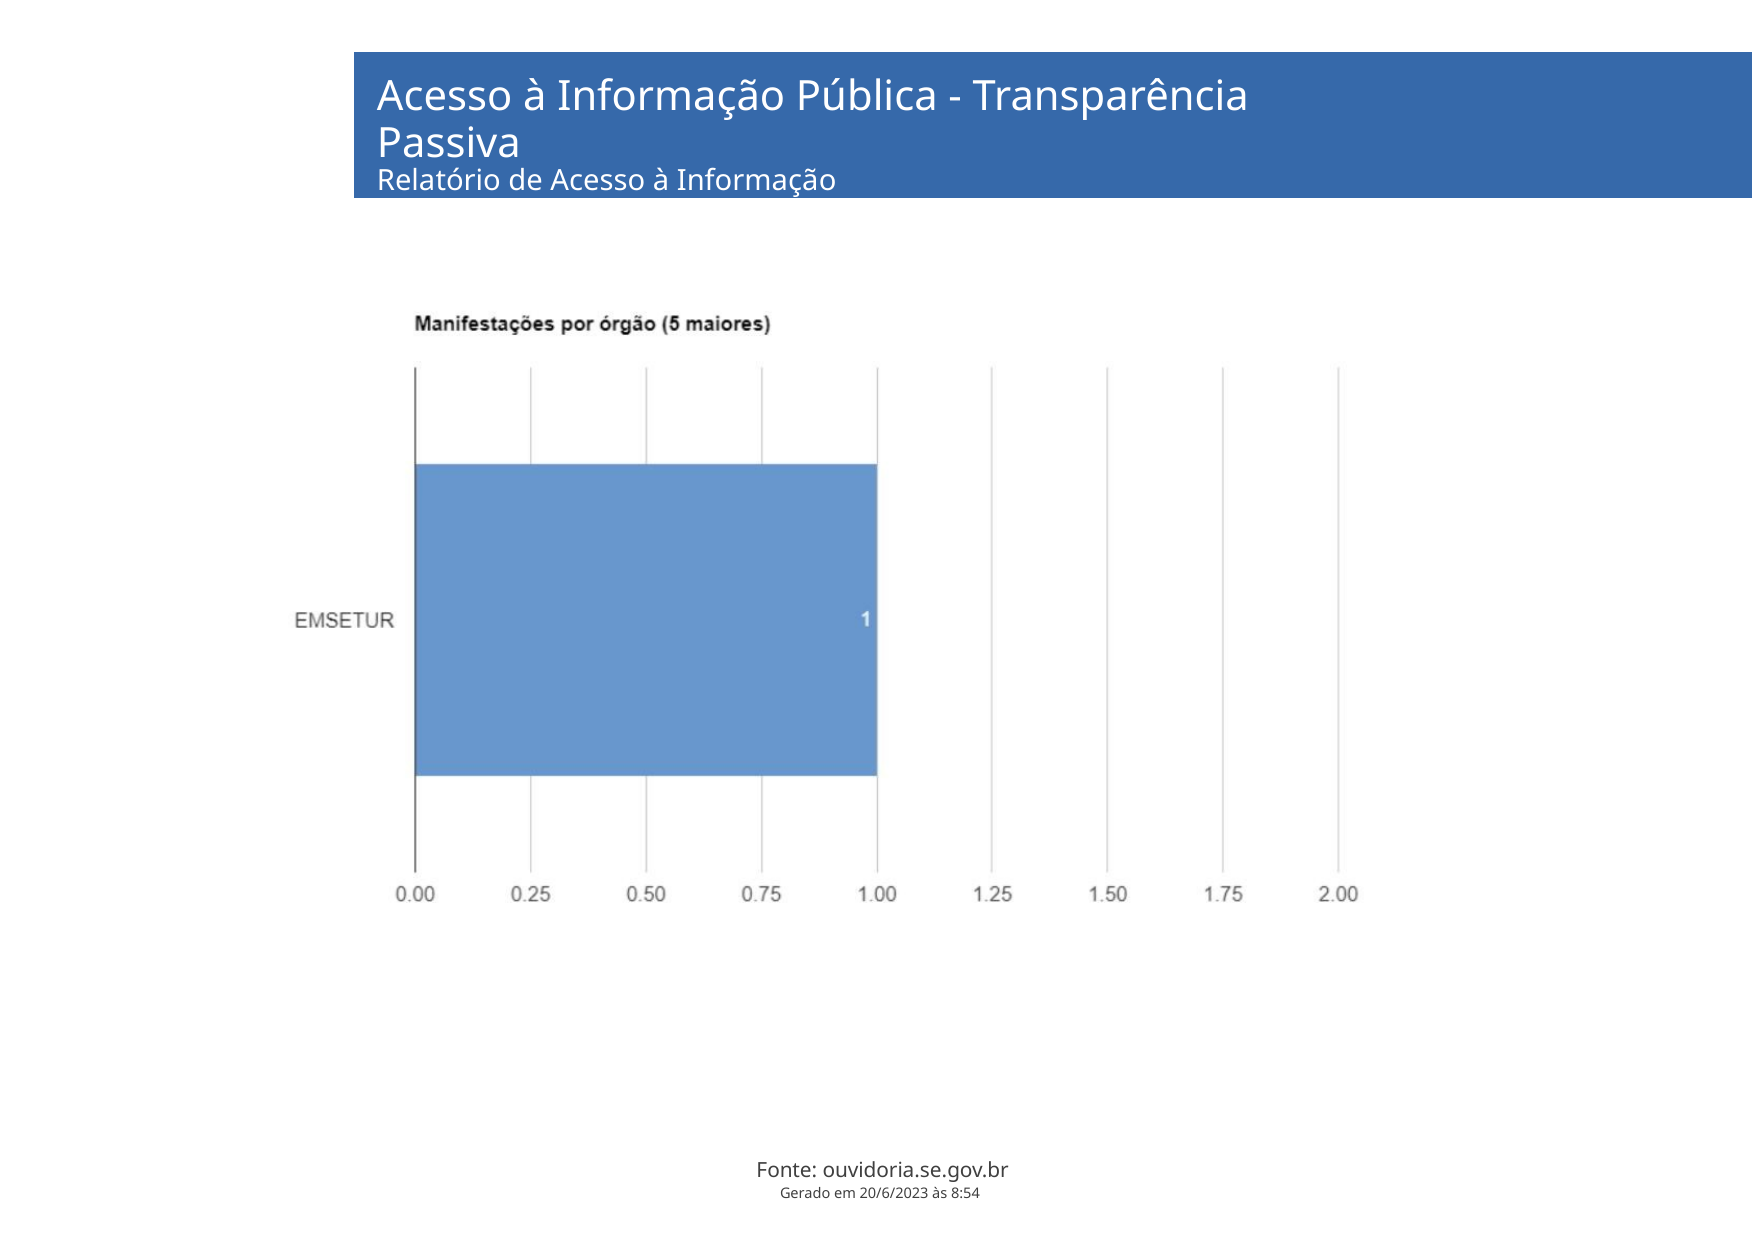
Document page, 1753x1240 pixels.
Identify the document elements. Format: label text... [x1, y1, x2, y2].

text_box Gerado em 20/6/2023 às 8:54 [780, 1184, 999, 1202]
text_box [155, 211, 1599, 1028]
text_box [354, 52, 1752, 198]
text_box Fonte: ouvidoria.se.gov.br [756, 1158, 1023, 1182]
text_box Acesso à Informação Pública - Transparência Passiva Relatório de Acesso à Informação EMSETURMaio a Maio de 2023 [376, 72, 1403, 228]
